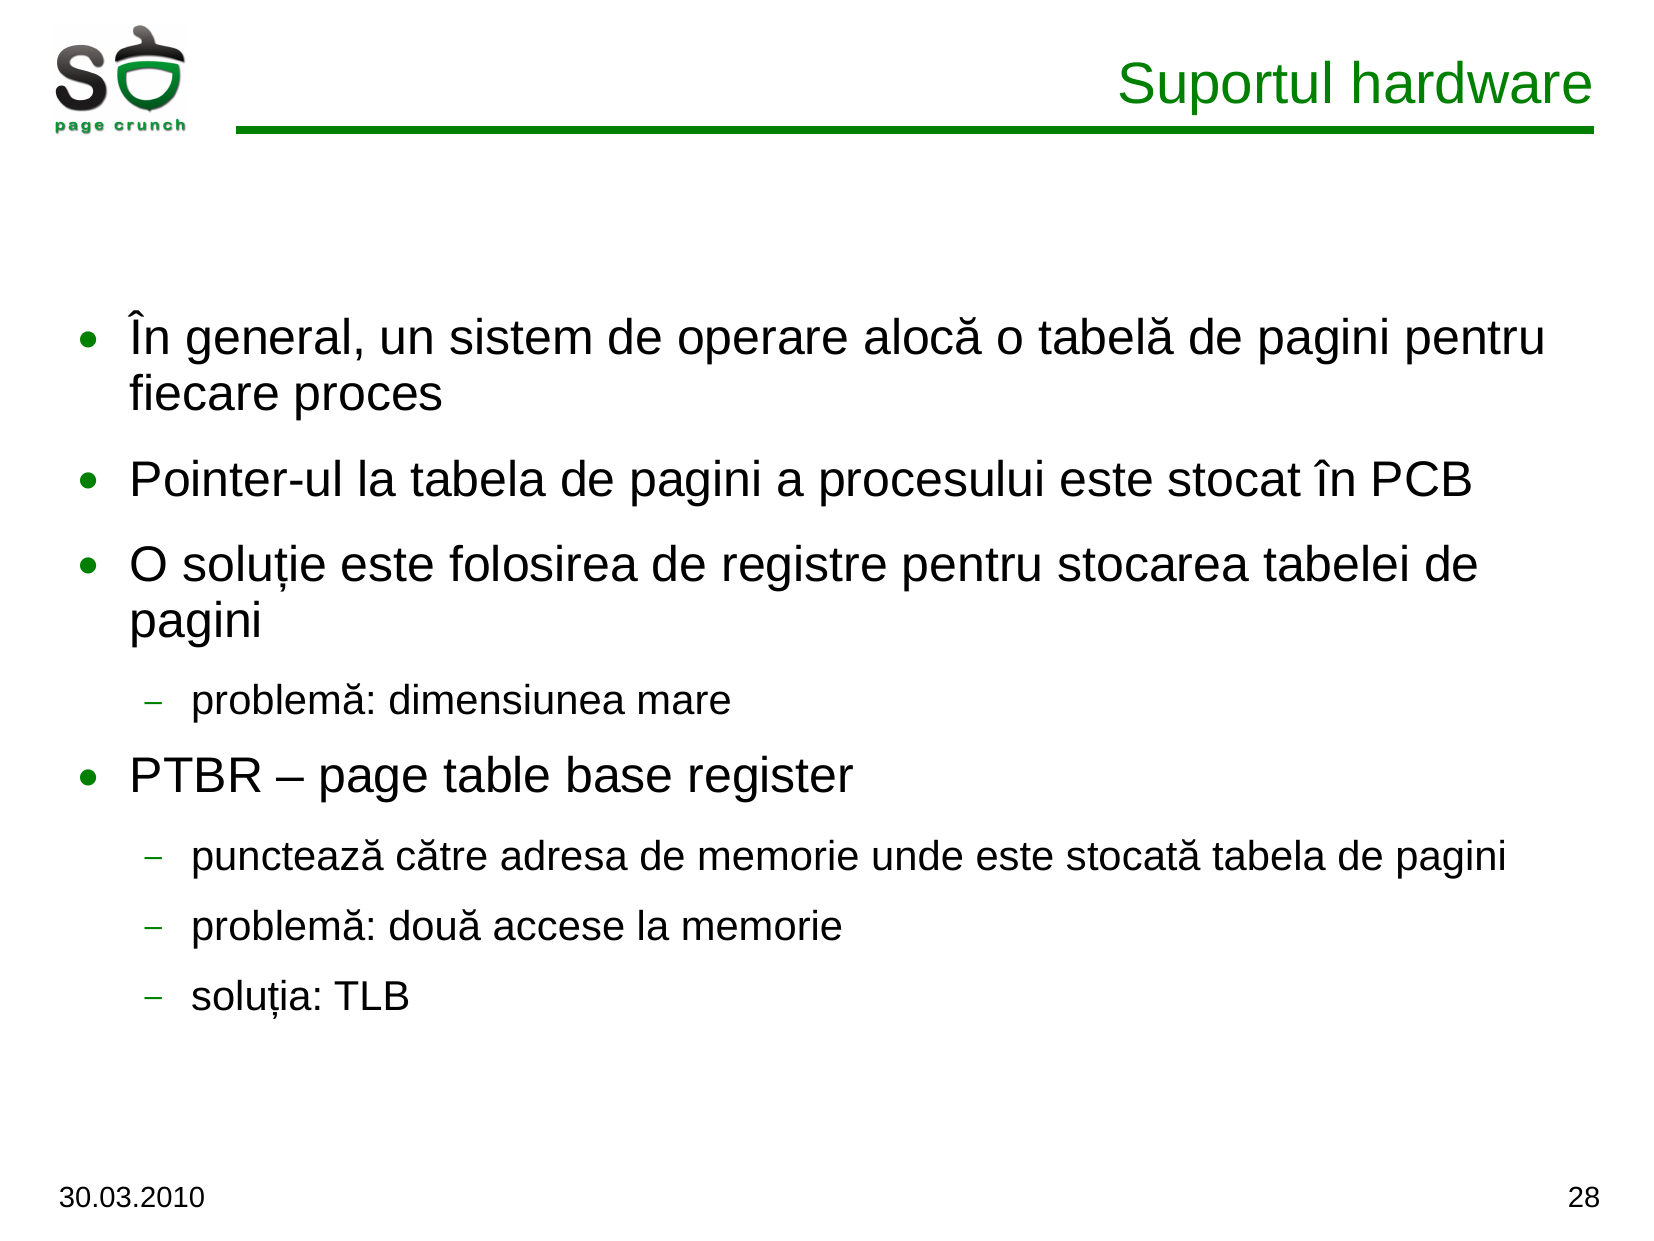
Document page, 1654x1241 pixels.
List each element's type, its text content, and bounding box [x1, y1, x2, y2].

title Suportul hardware [236, 49, 1595, 119]
picture [53, 23, 188, 136]
list În general, un sistem de operare alocă o tabelă de pagini pentru fiecare proces Pointer-ul la tabela de pagini a procesului este stocat în PCB O soluție este folosirea de registre pentru stocarea tabelei de pagini problemă: dimensiunea mare PTBR – page table base register punctează către adresa de memorie unde este stocată tabela de pagini problemă: două accese la memorie soluția: TLB [59, 177, 1595, 1152]
